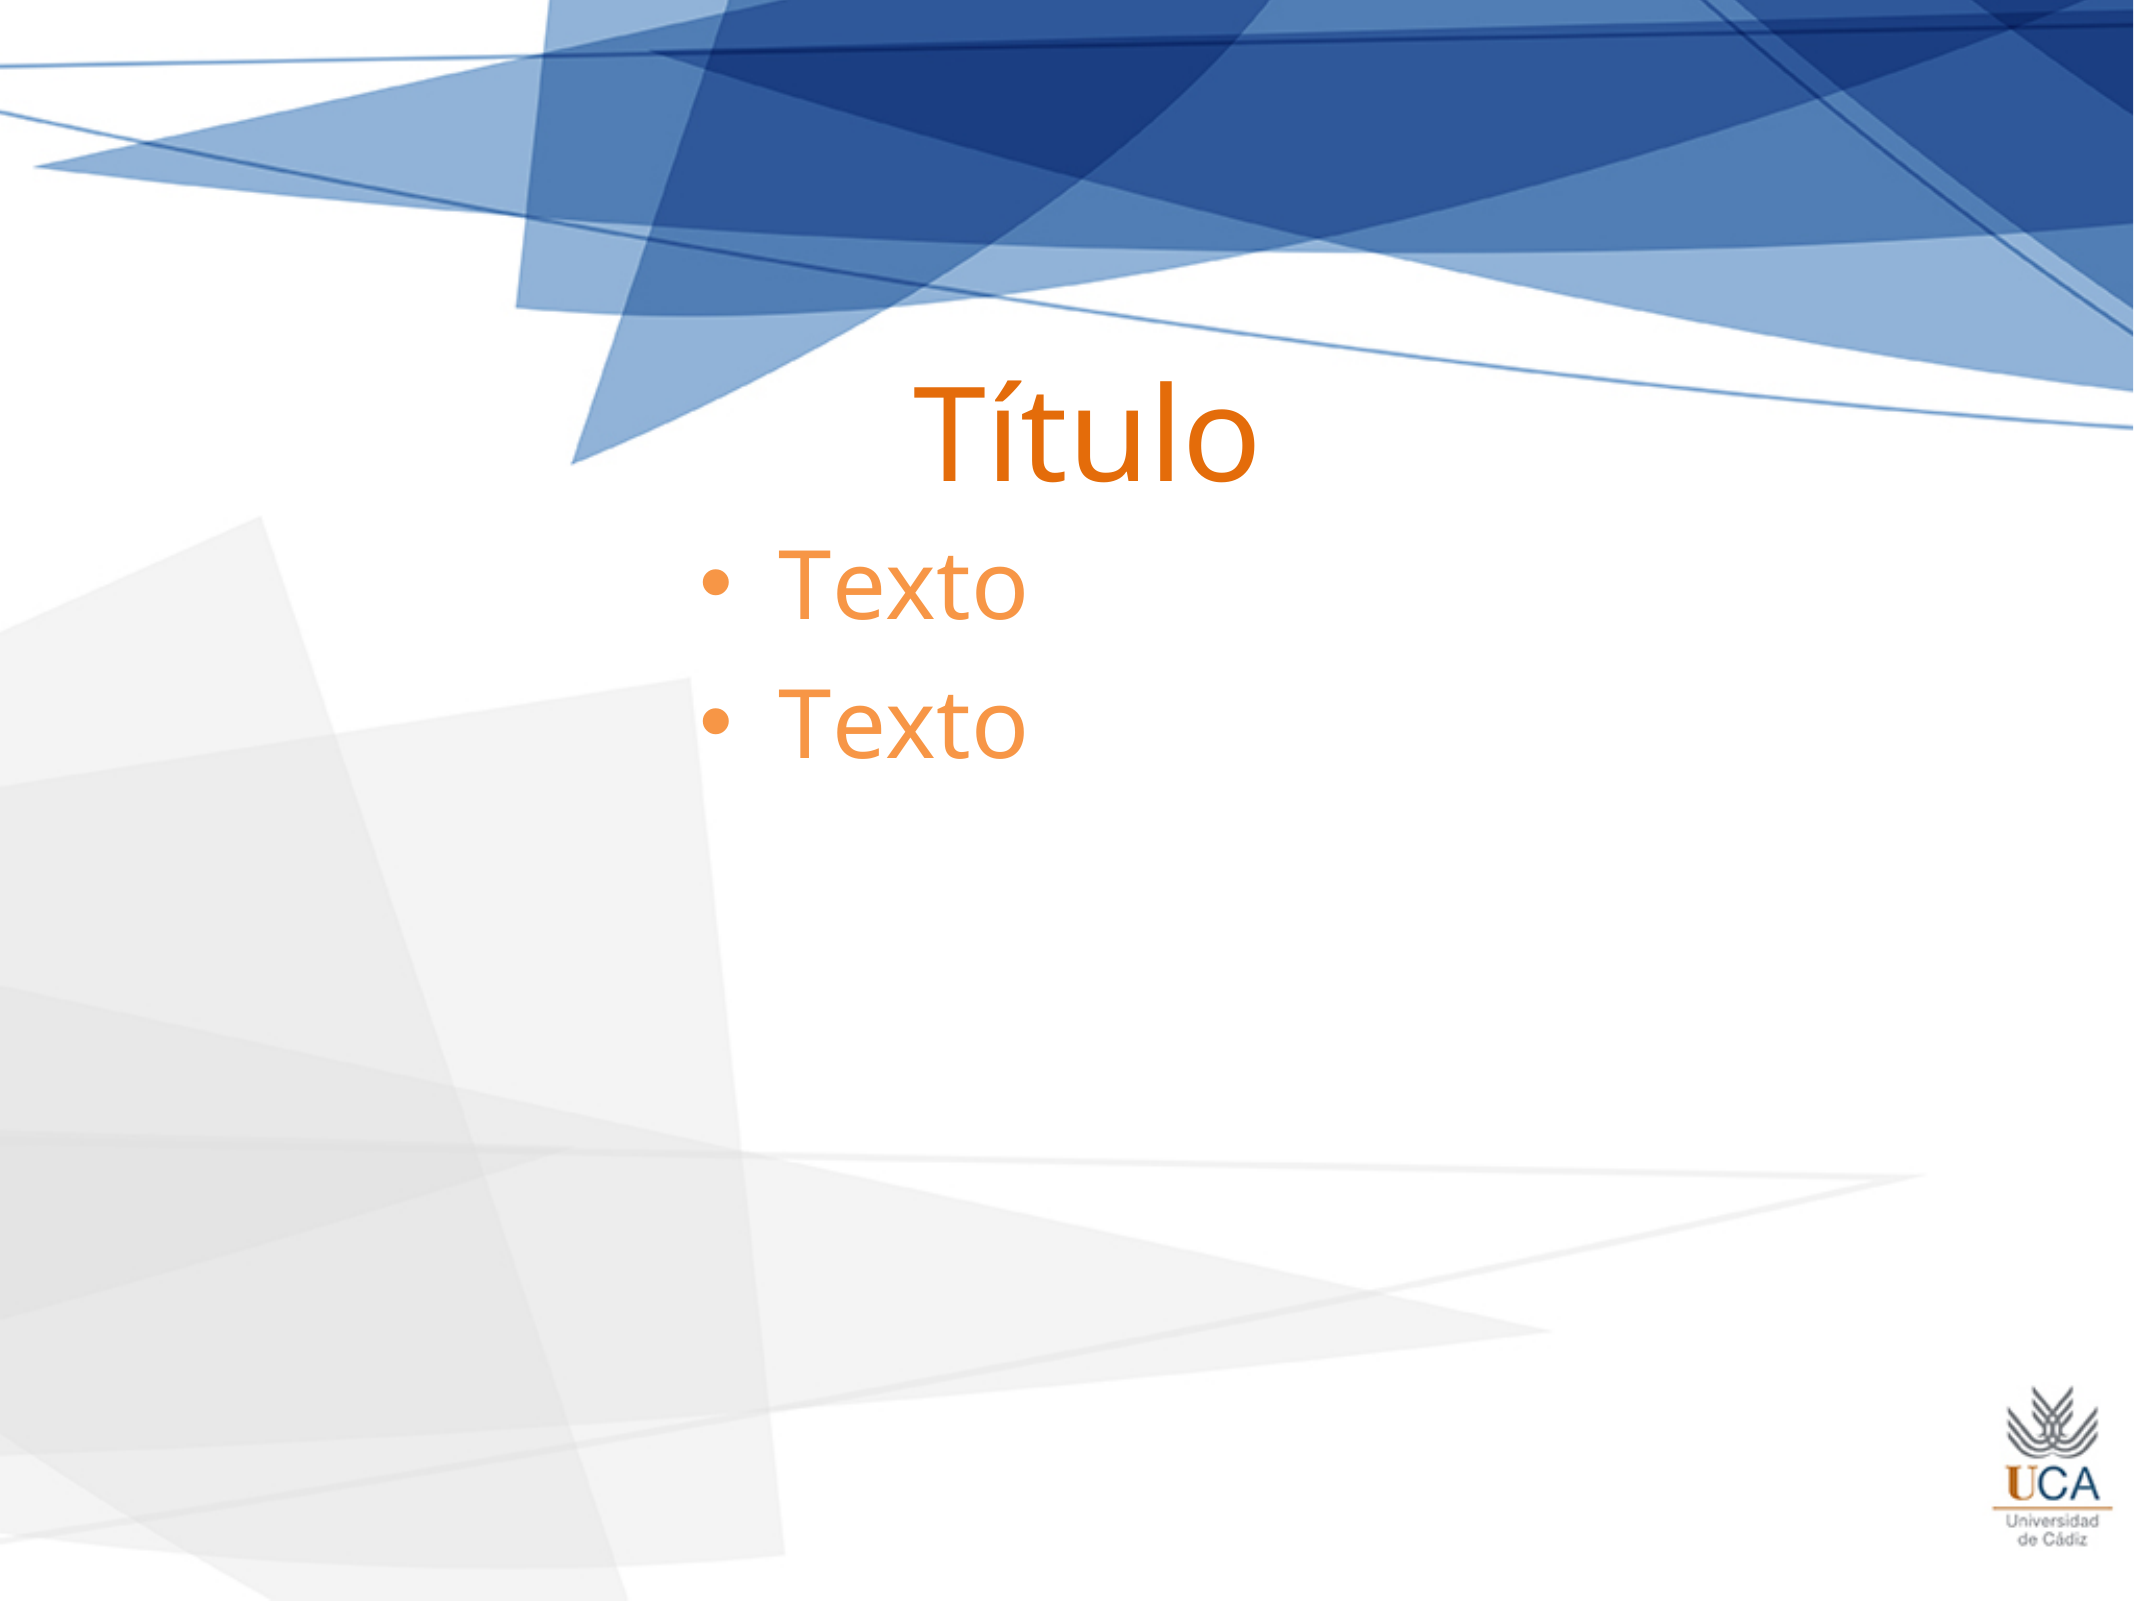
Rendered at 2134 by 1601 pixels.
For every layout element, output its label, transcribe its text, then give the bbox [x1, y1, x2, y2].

list Texto Texto [677, 513, 1499, 1292]
title Título [677, 339, 1499, 513]
picture [0, 0, 2134, 1601]
